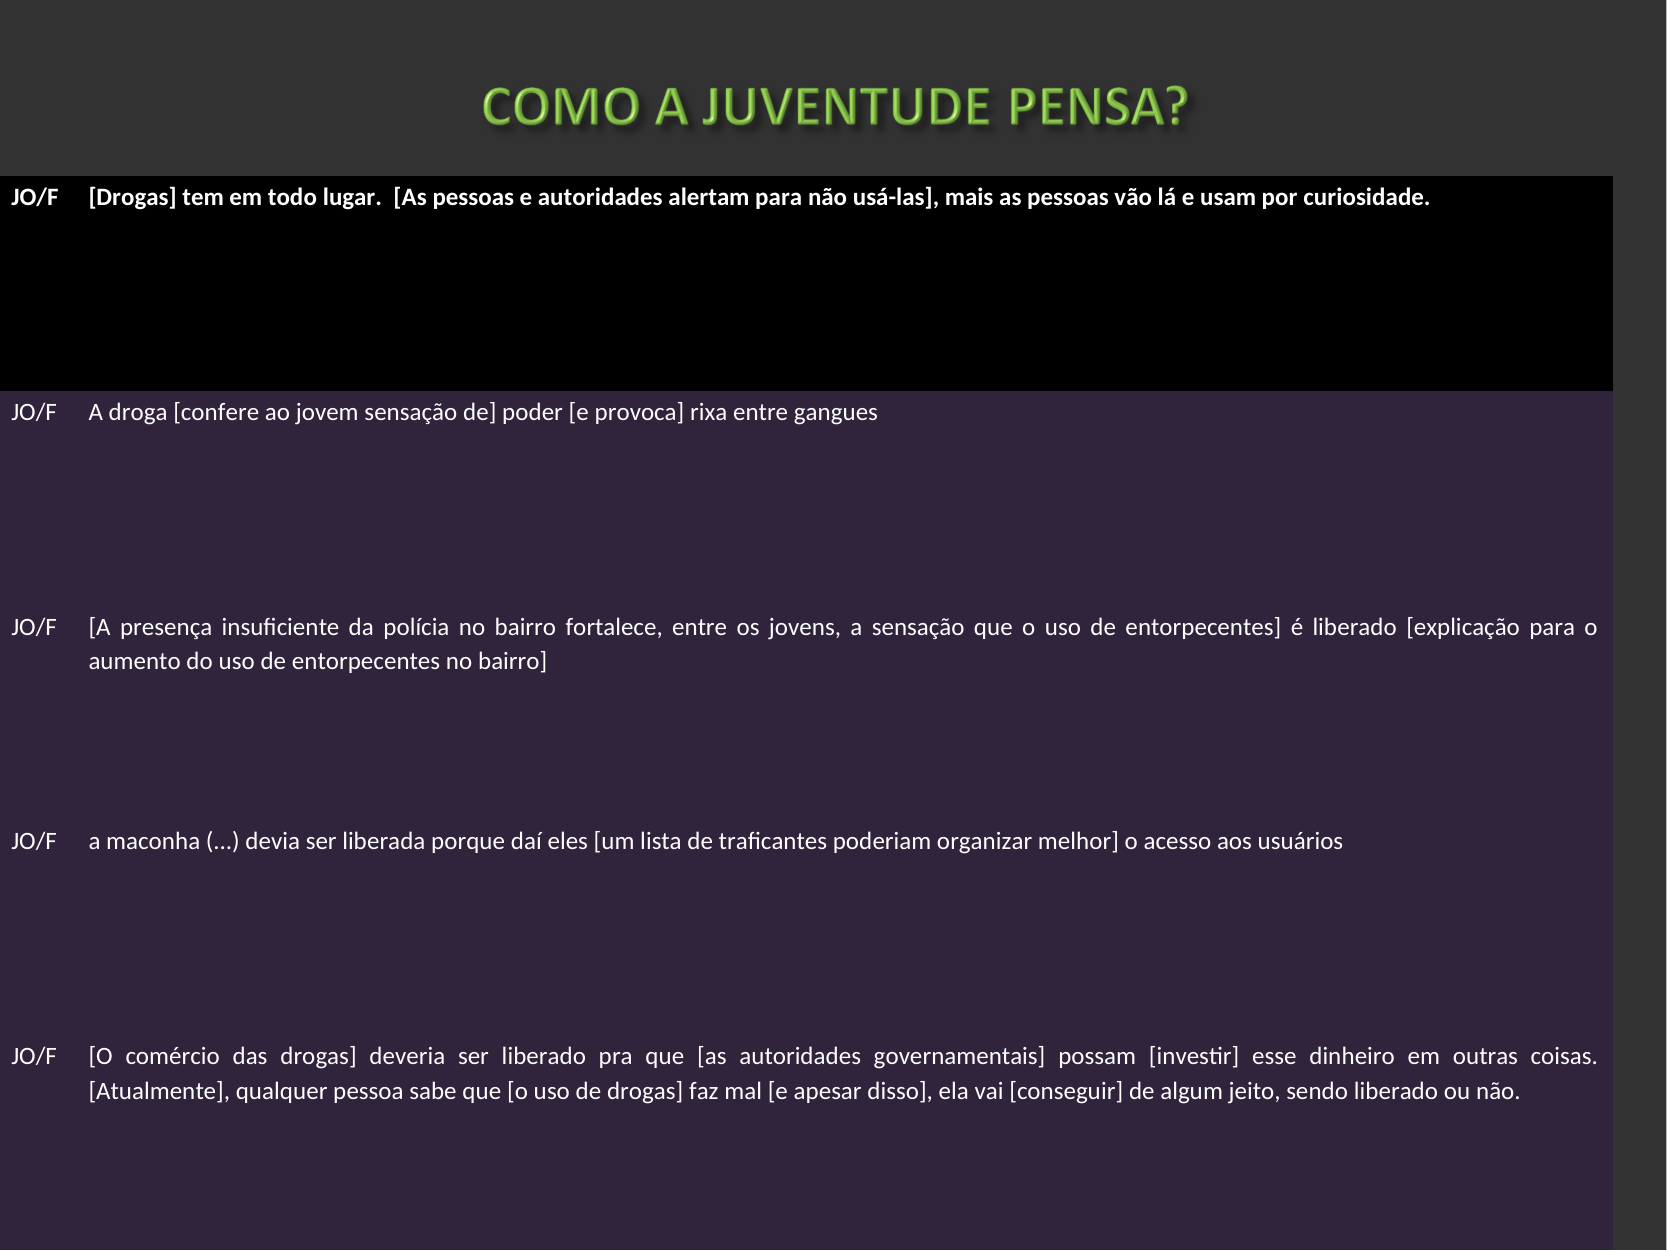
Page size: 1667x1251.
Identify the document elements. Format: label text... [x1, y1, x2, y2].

text_box [0, 0, 1667, 213]
table_cell a maconha (...) devia ser liberada porque daí eles [um lista de traficantes poderiam organizar melhor] o acesso aos usuários [77, 820, 1613, 1035]
table_cell [O comércio das drogas] deveria ser liberado pra que [as autoridades governamentais] possam [investir] esse dinheiro em outras coisas. [Atualmente], qualquer pessoa sabe que [o uso de drogas] faz mal [e apesar disso], ela vai [conseguir] de algum jeito, sendo liberado ou não. [77, 1035, 1613, 1250]
table_cell JO/F [0, 820, 77, 1035]
table_cell JO/F [0, 605, 77, 820]
table_cell JO/F [0, 1035, 77, 1250]
table_cell A droga [confere ao jovem sensação de] poder [e provoca] rixa entre gangues [77, 391, 1613, 605]
table_cell [A presença insuficiente da polícia no bairro fortalece, entre os jovens, a sensação que o uso de entorpecentes] é liberado [explicação para o aumento do uso de entorpecentes no bairro] [77, 605, 1613, 820]
table_header [Drogas] tem em todo lugar. [As pessoas e autoridades alertam para não usá-las], mais as pessoas vão lá e usam por curiosidade. [77, 176, 1613, 391]
table_cell JO/F [0, 391, 77, 605]
table_header JO/F [0, 176, 77, 391]
